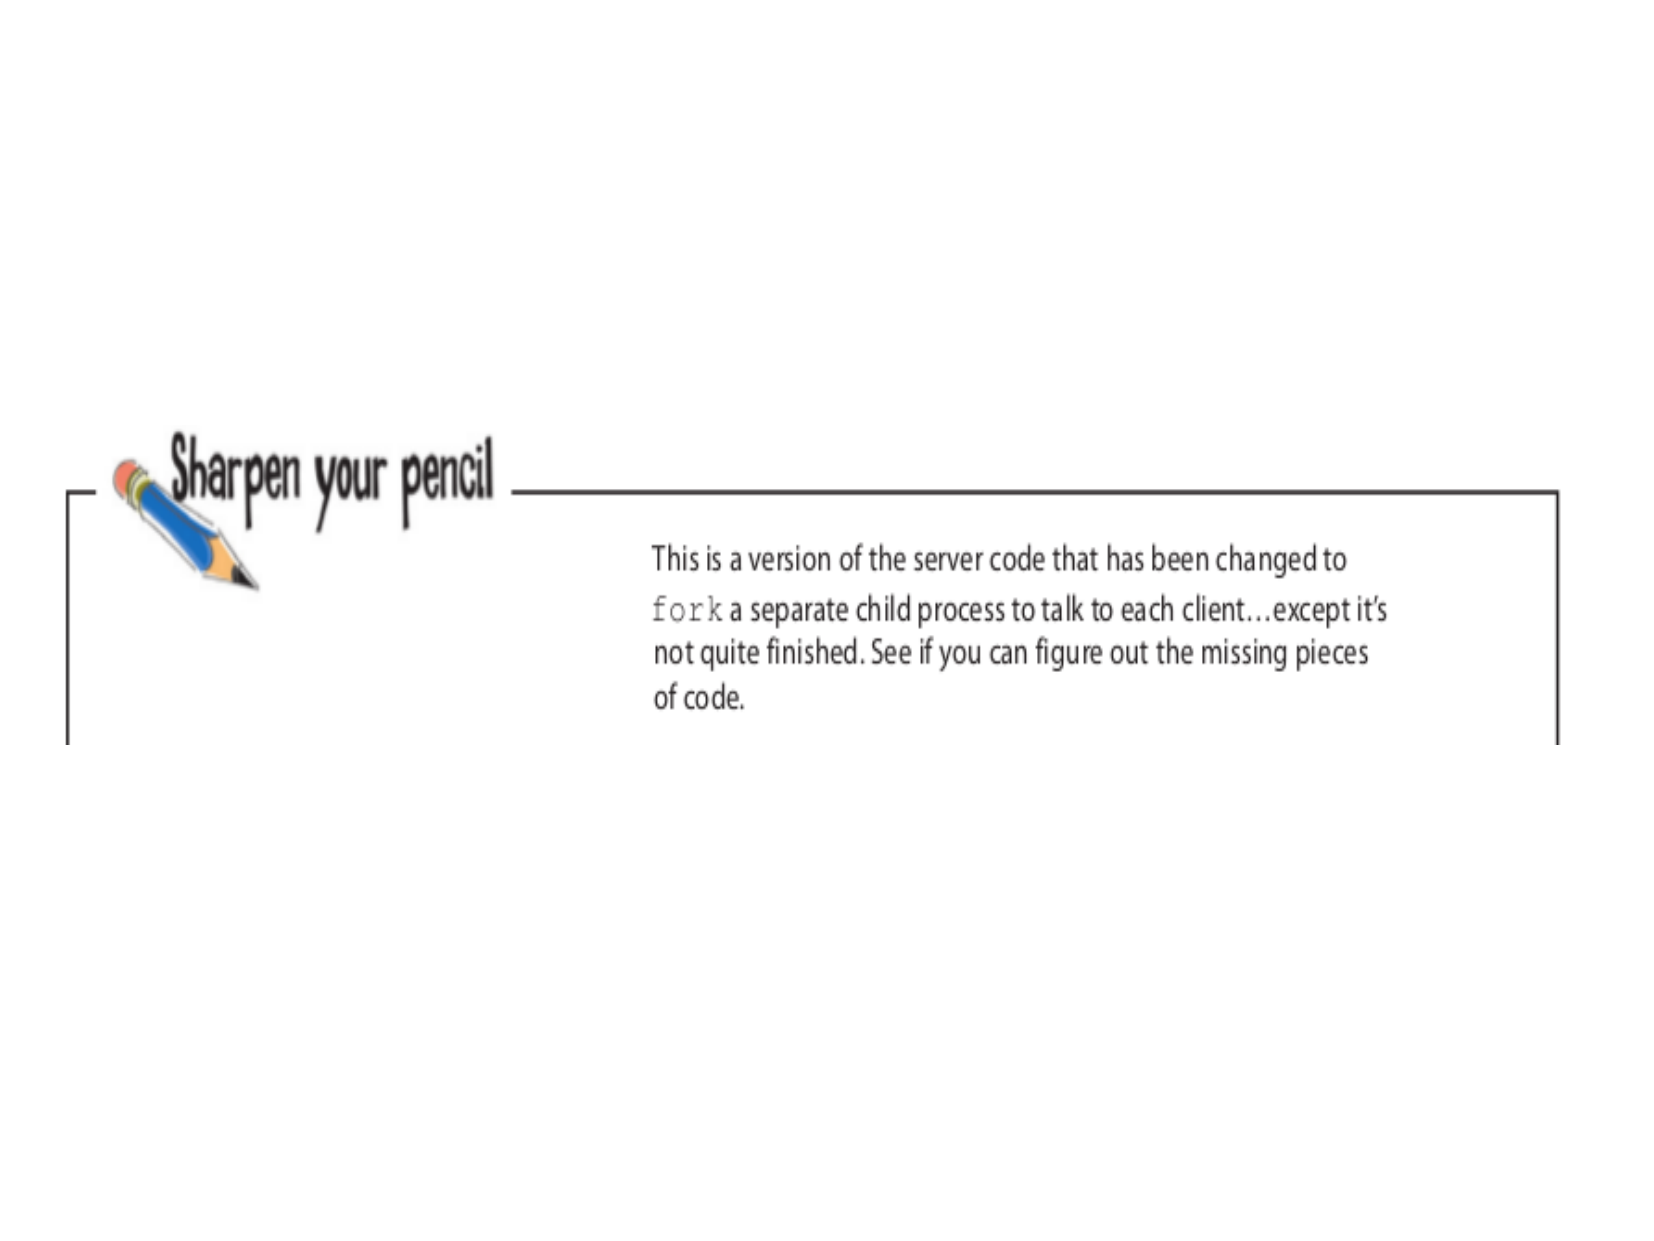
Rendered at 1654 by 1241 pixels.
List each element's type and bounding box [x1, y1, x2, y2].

picture [59, 425, 1607, 745]
